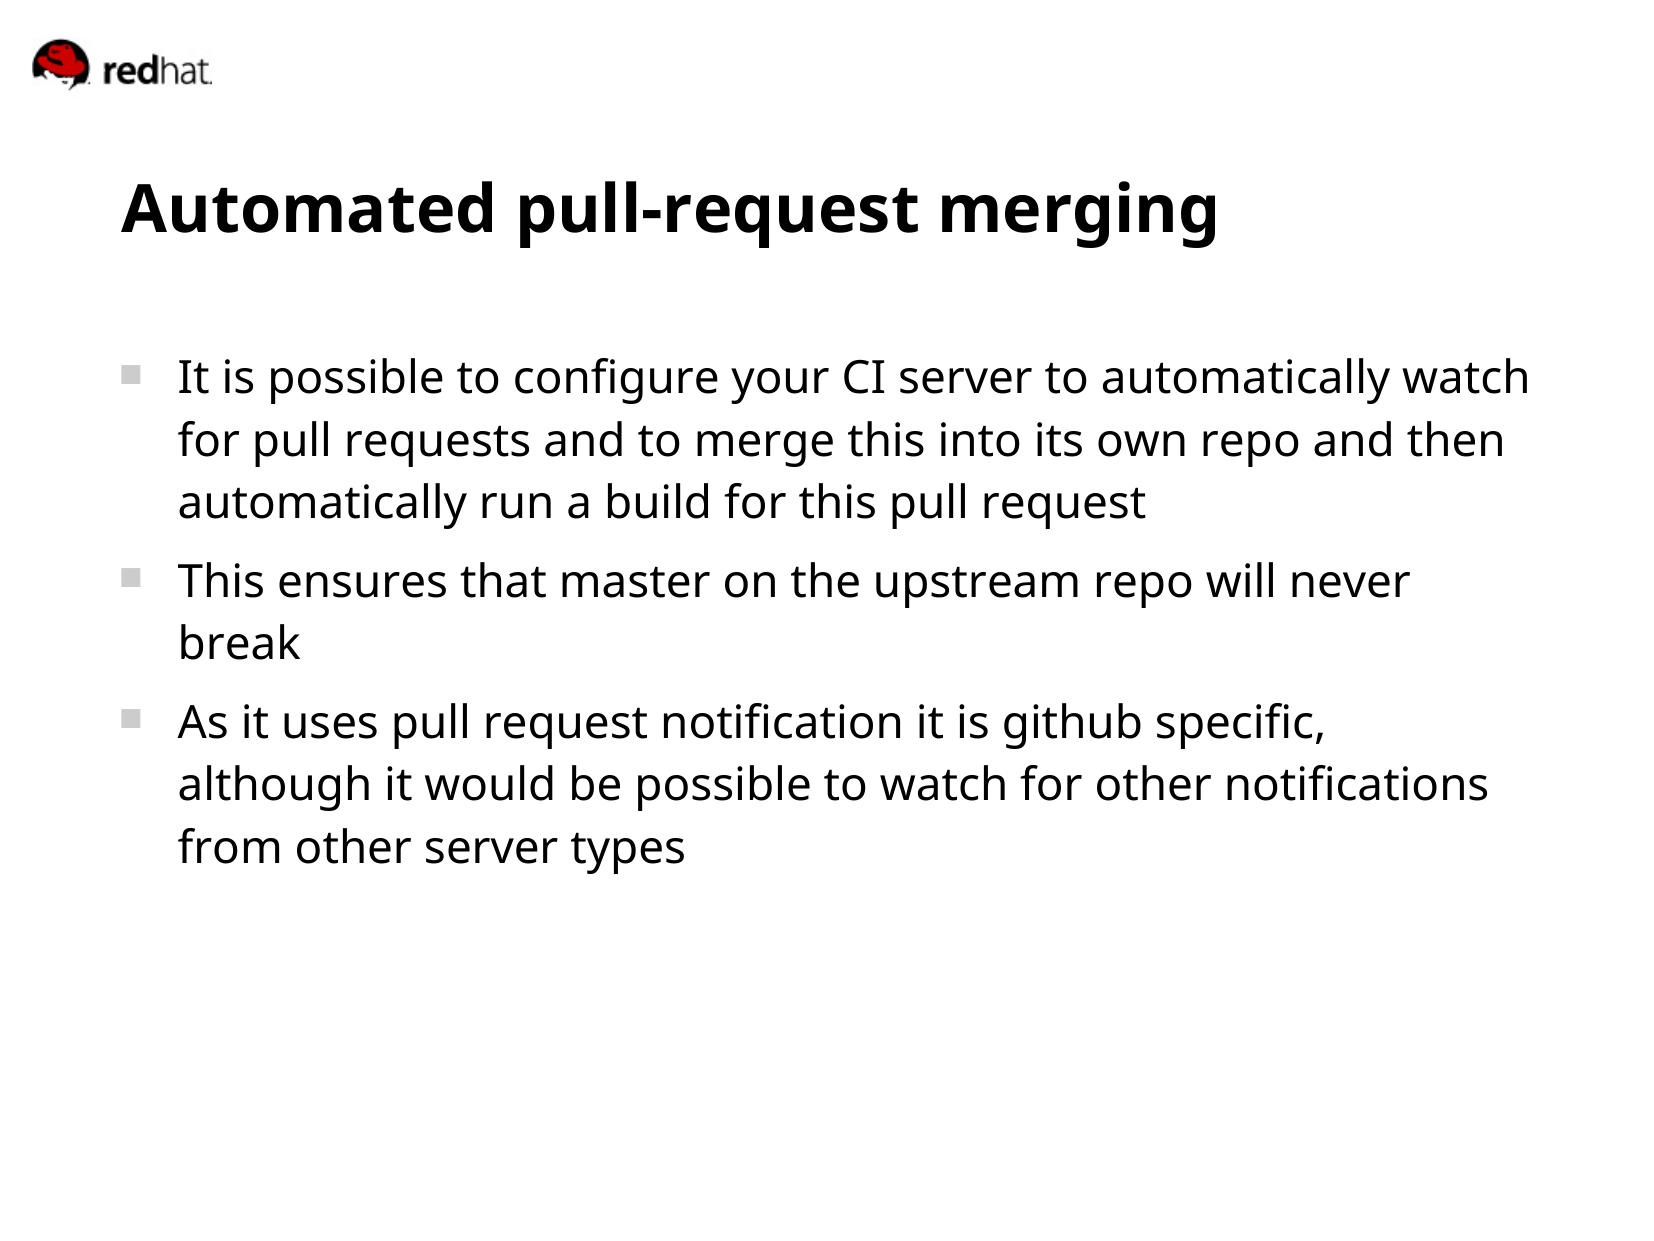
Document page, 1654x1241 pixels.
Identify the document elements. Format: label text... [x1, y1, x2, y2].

list It is possible to configure your CI server to automatically watch for pull requests and to merge this into its own repo and then automatically run a build for this pull request This ensures that master on the upstream repo will never break As it uses pull request notification it is github specific, although it would be possible to watch for other notifications from other server types [121, 344, 1534, 1127]
picture [31, 37, 212, 98]
title Automated pull-request merging [121, 102, 1534, 310]
